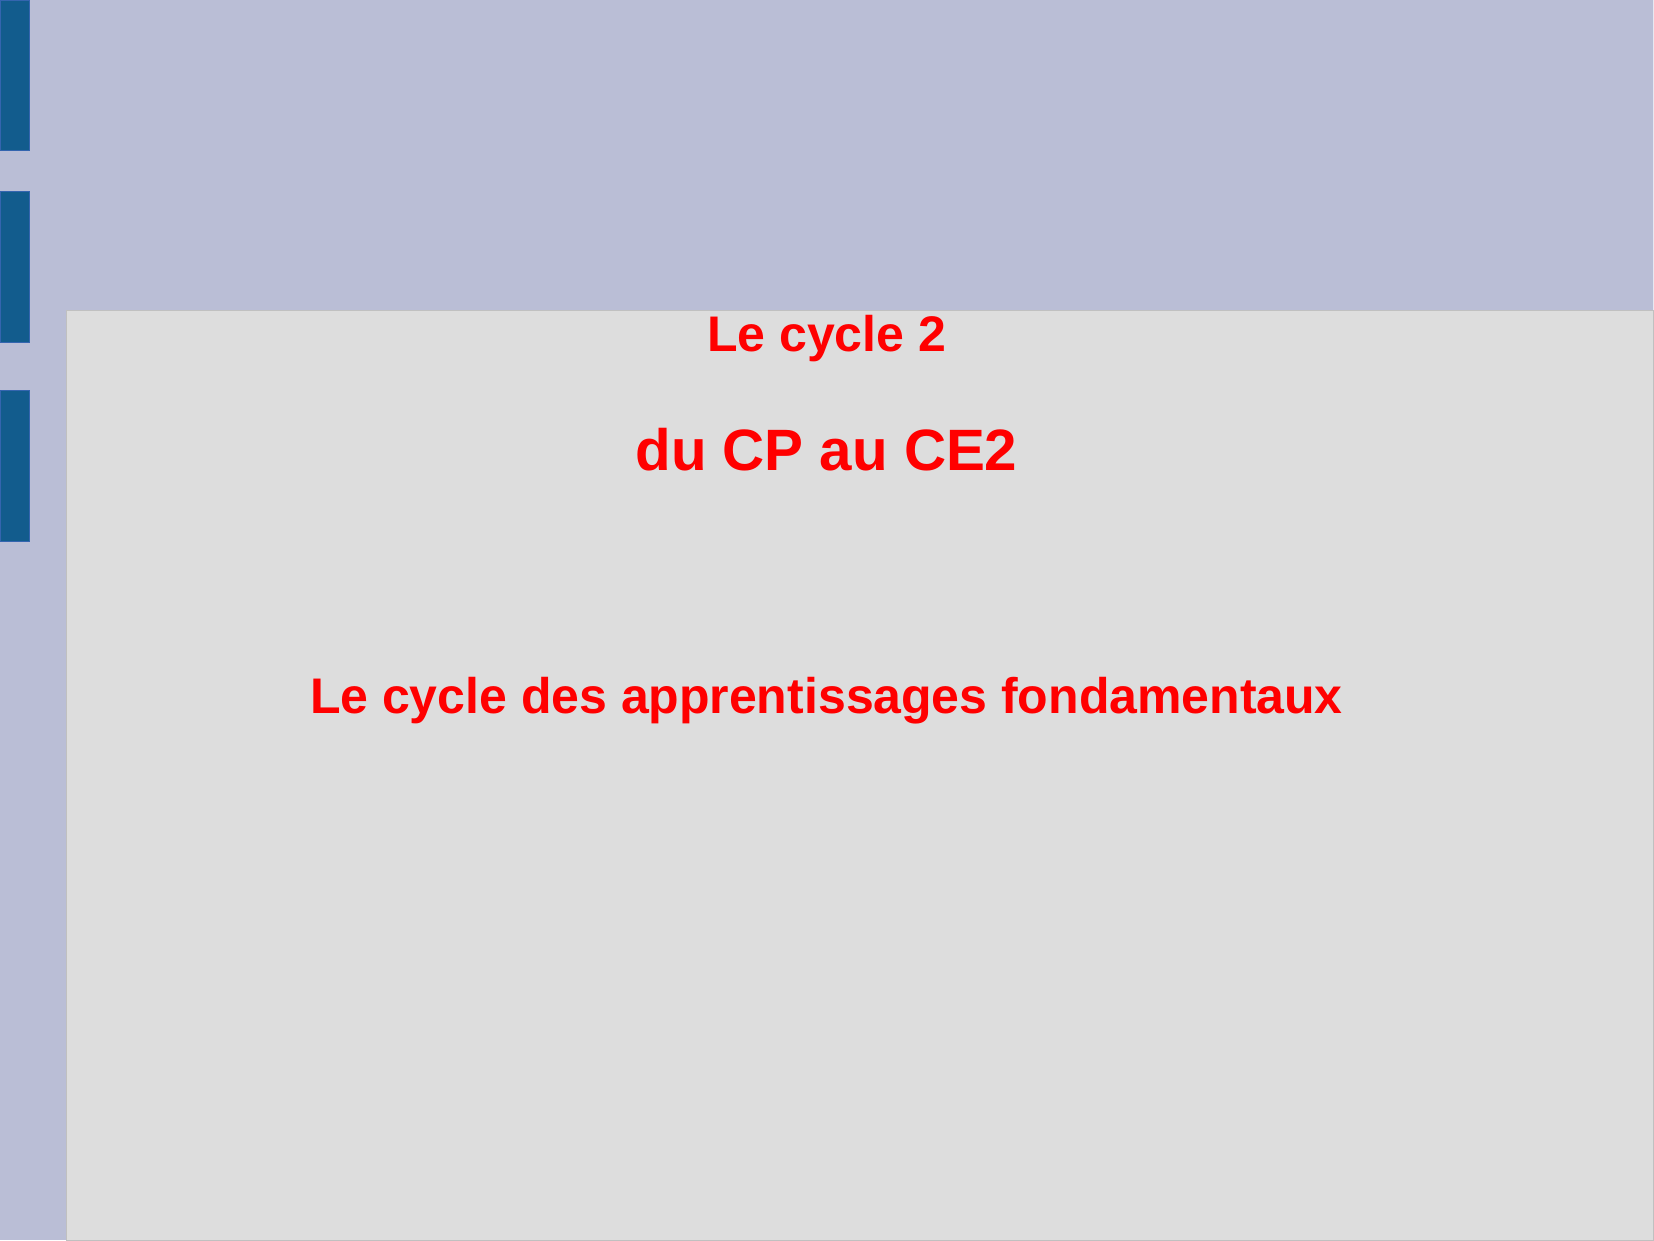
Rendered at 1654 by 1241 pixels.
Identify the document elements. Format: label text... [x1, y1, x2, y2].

title Le cycle 2 du CP au CE2 Le cycle des apprentissages fondamentaux [82, 49, 1571, 981]
